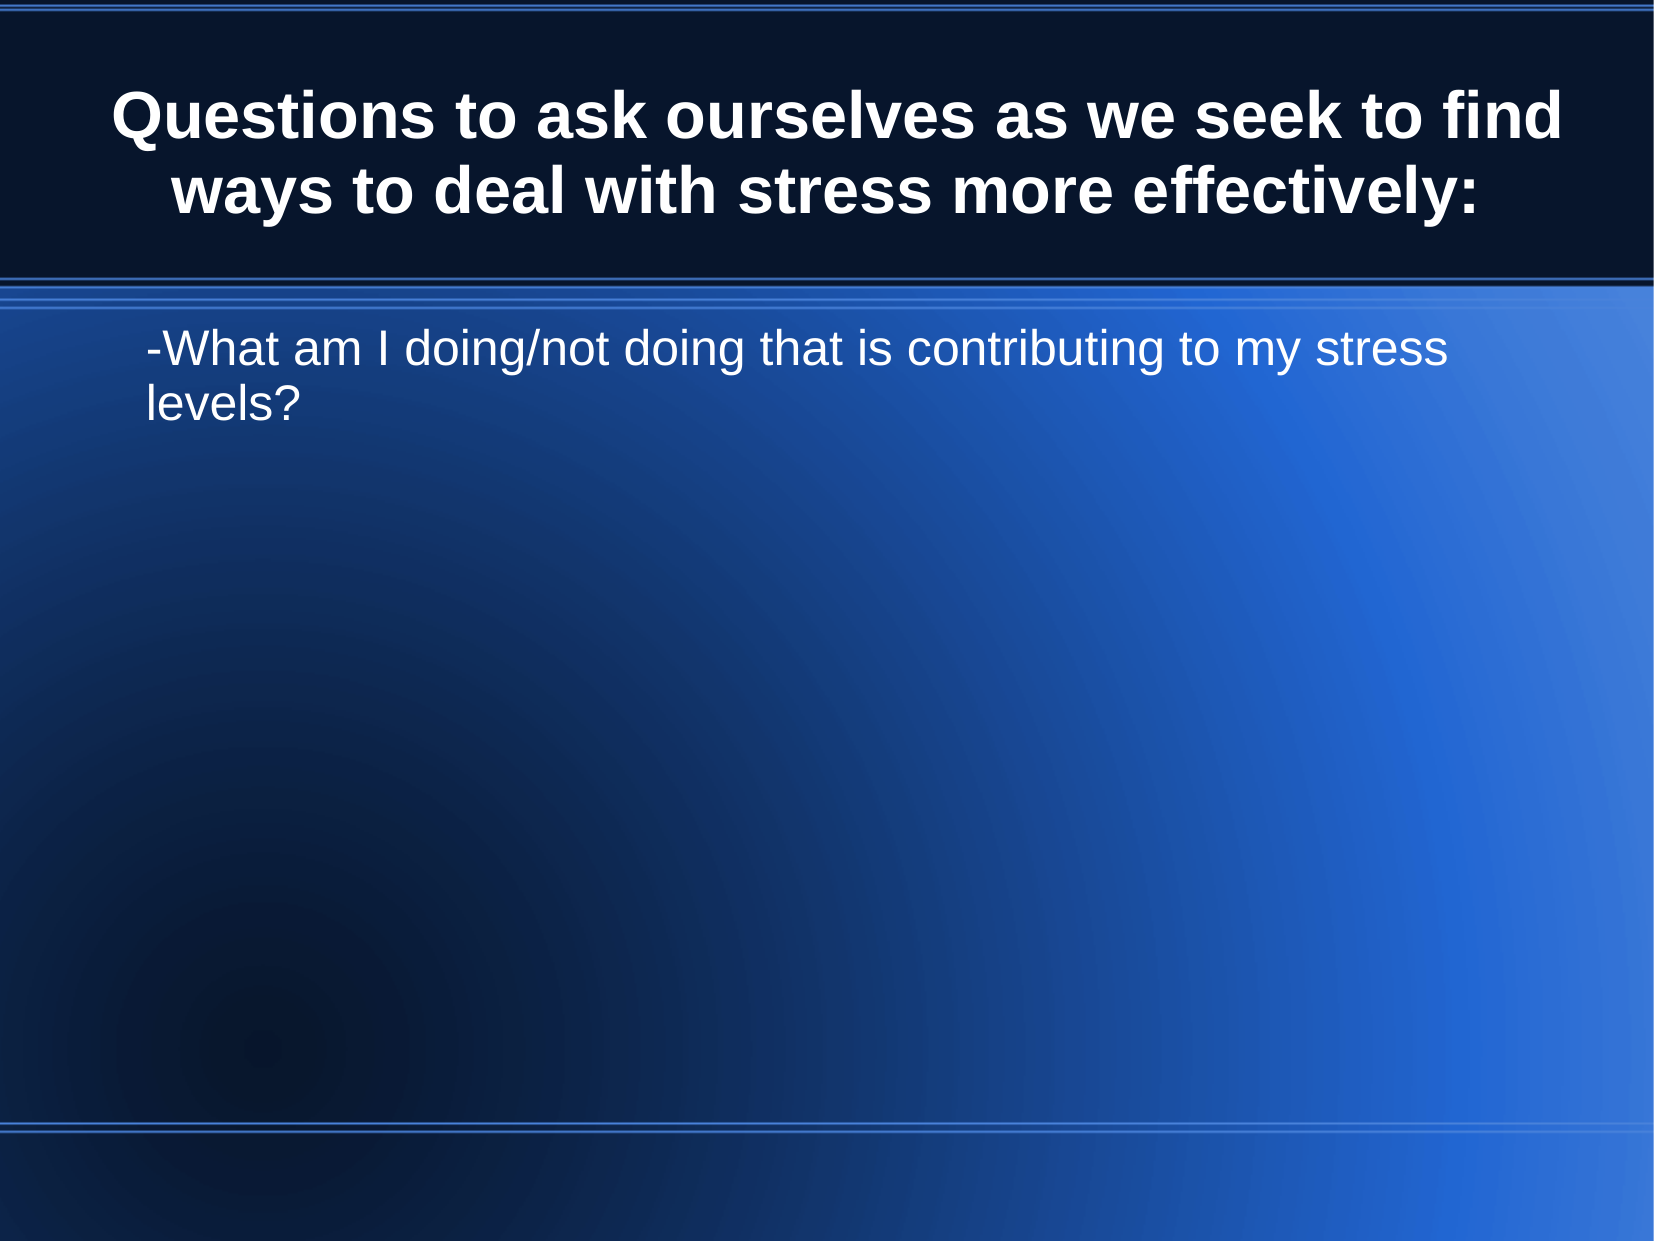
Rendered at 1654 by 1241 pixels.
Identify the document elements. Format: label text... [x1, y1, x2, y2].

title Questions to ask ourselves as we seek to find ways to deal with stress more effectively: [82, 49, 1571, 257]
list -What am I doing/not doing that is contributing to my stress levels? [75, 319, 1564, 1022]
picture [0, 0, 1654, 1241]
